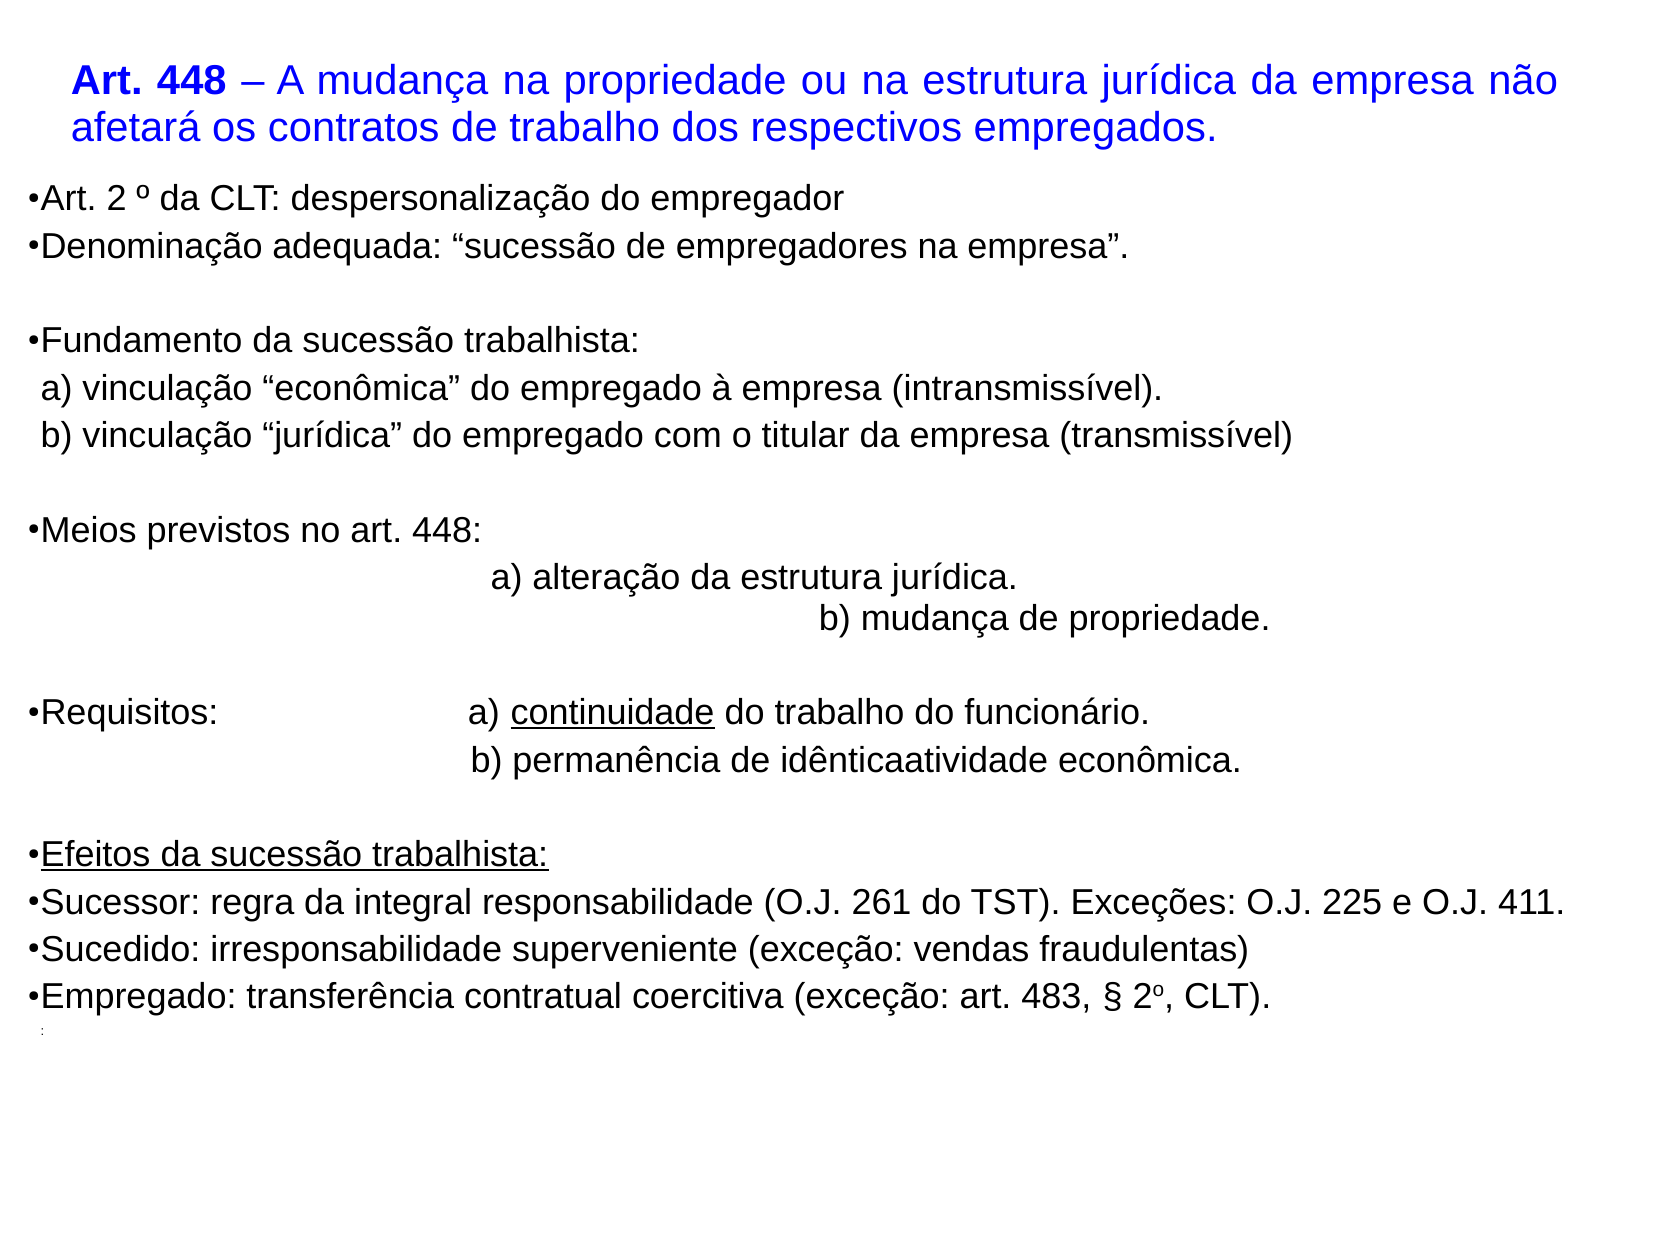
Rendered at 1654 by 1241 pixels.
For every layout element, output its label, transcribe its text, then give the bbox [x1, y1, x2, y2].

title Art. 448 – A mudança na propriedade ou na estrutura jurídica da empresa não afetará os contratos de trabalho dos respectivos empregados. [70, 0, 1560, 178]
list Art. 2 º da CLT: despersonalização do empregador Denominação adequada: “sucessão de empregadores na empresa”. Fundamento da sucessão trabalhista: a) vinculação “econômica” do empregado à empresa (intransmissível). b) vinculação “jurídica” do empregado com o titular da empresa (transmissível) Meios previstos no art. 448: a) alteração da estrutura jurídica. b) mudança de propriedade. Requisitos: a) continuidade do trabalho do funcionário. b) permanência de idênticaatividade econômica. Efeitos da sucessão trabalhista: Sucessor: regra da integral responsabilidade (O.J. 261 do TST). Exceções: O.J. 225 e O.J. 411. Sucedido: irresponsabilidade superveniente (exceção: vendas fraudulentas) Empregado: transferência contratual coercitiva (exceção: art. 483, § 2o, CLT). : [23, 178, 1630, 1099]
